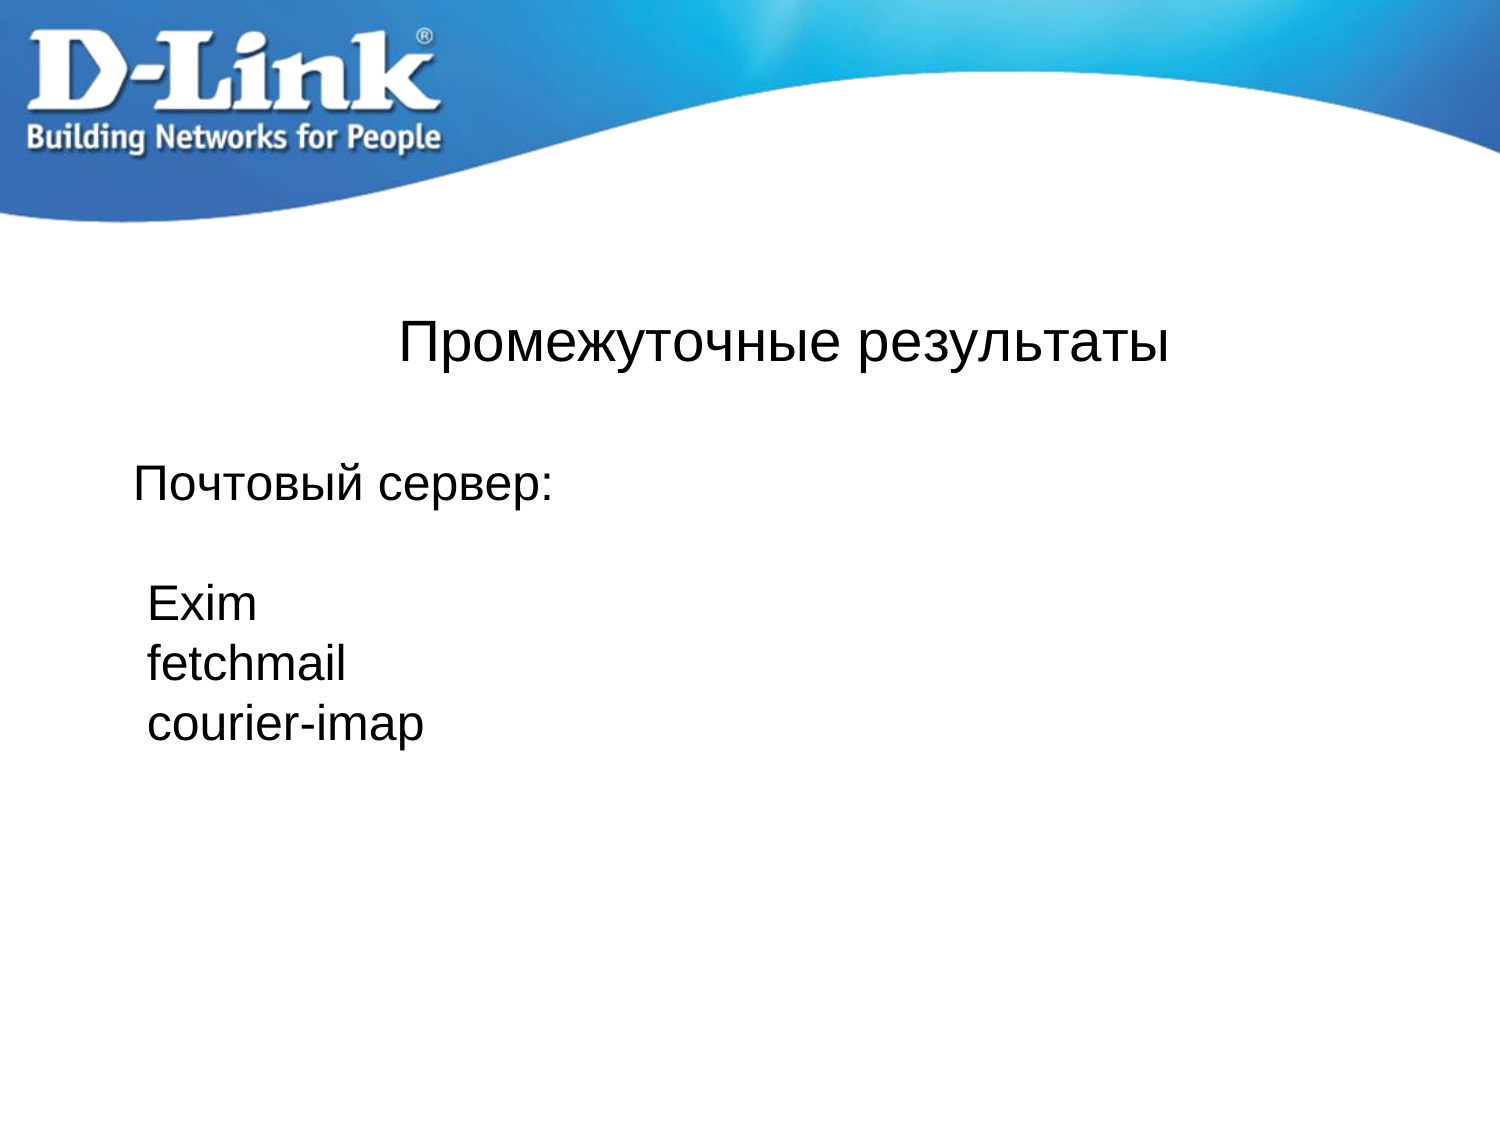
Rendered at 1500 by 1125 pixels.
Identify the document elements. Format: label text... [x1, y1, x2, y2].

text_box Почтовый сервер: Exim fetchmail courier-imap [118, 442, 569, 818]
text_box Промежуточные результаты [383, 295, 1186, 381]
picture [0, 0, 1500, 1125]
